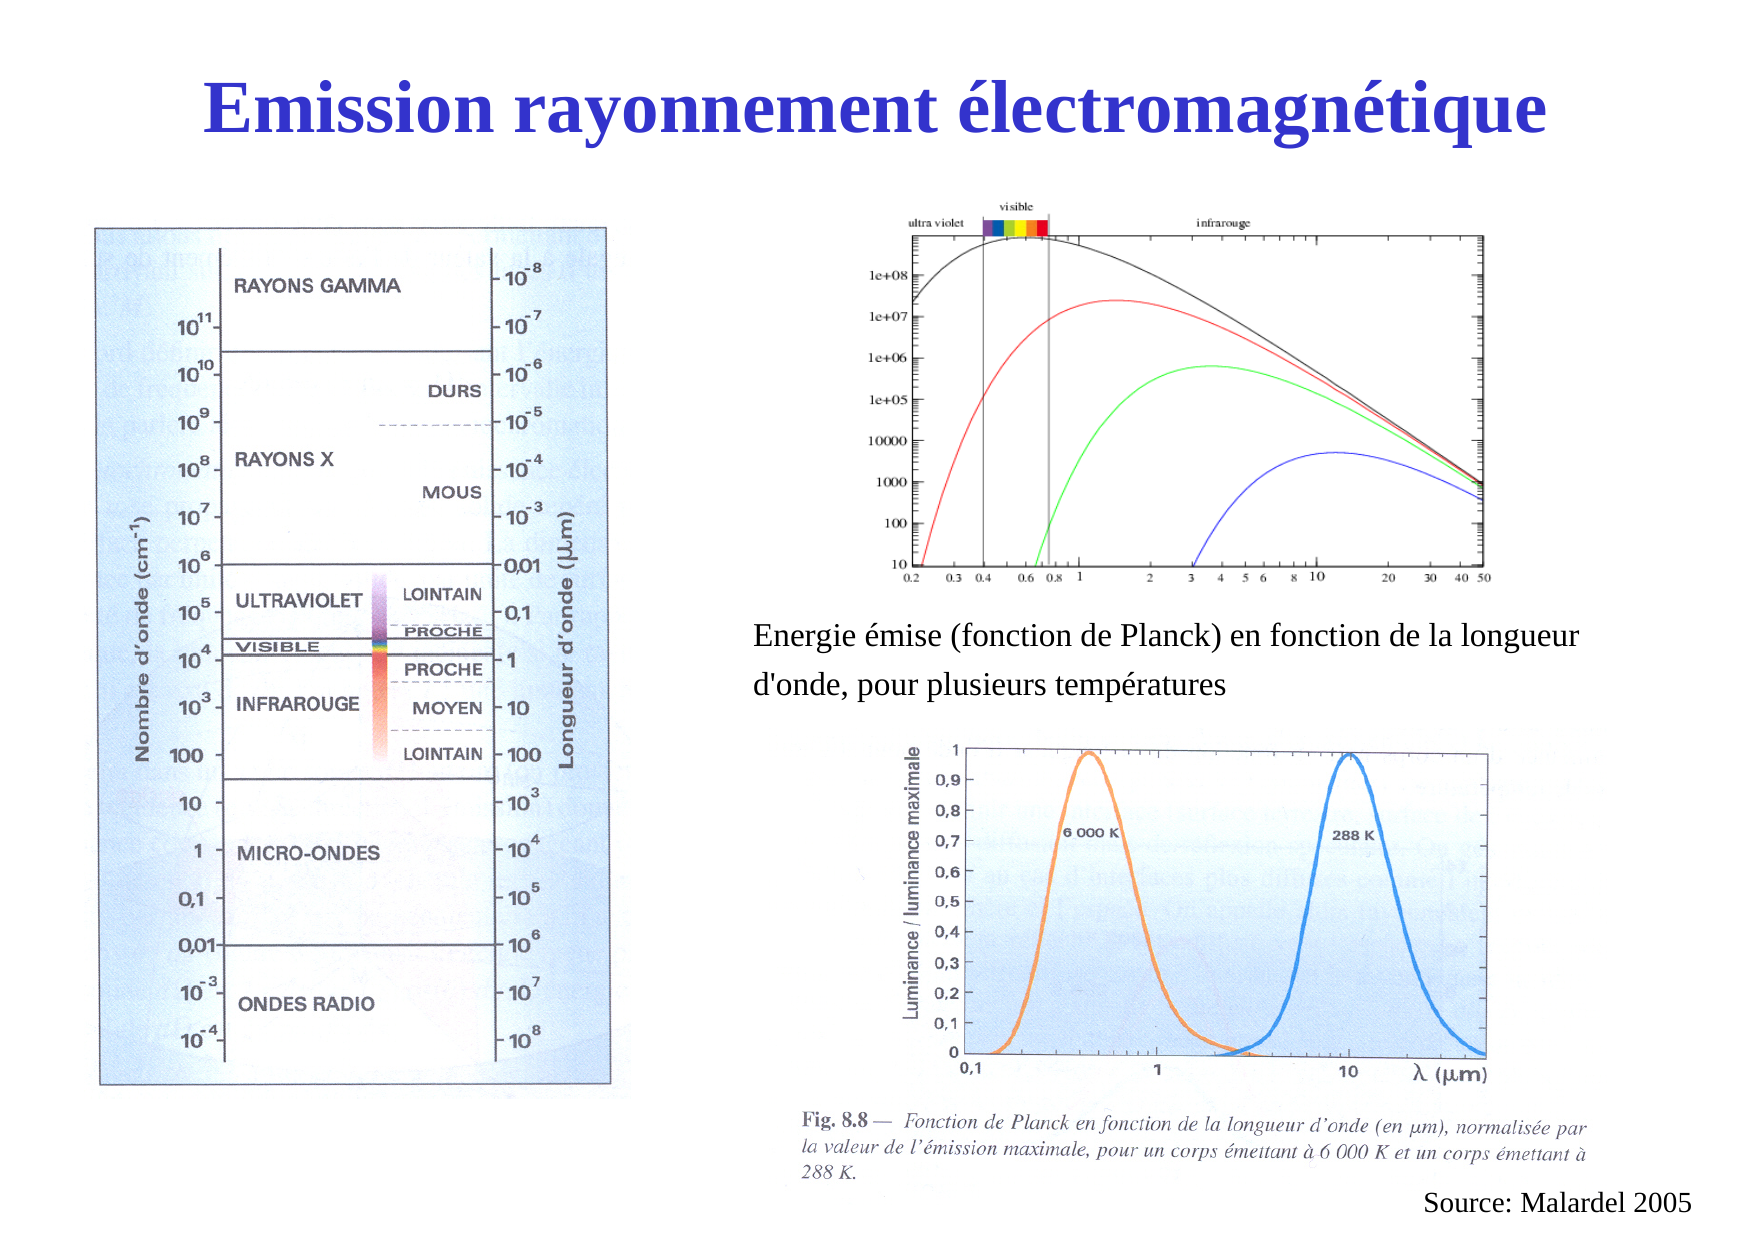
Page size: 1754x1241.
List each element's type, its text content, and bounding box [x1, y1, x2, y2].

picture [769, 728, 1607, 1205]
title Emission rayonnement électromagnétique [128, 24, 1624, 189]
picture [84, 214, 631, 1099]
text_box Energie émise (fonction de Planck) en fonction de la longueur d'onde, pour plusieurs températures [738, 596, 1654, 712]
picture [827, 165, 1566, 596]
text_box Source: Malardel 2005 [1209, 1178, 1708, 1227]
